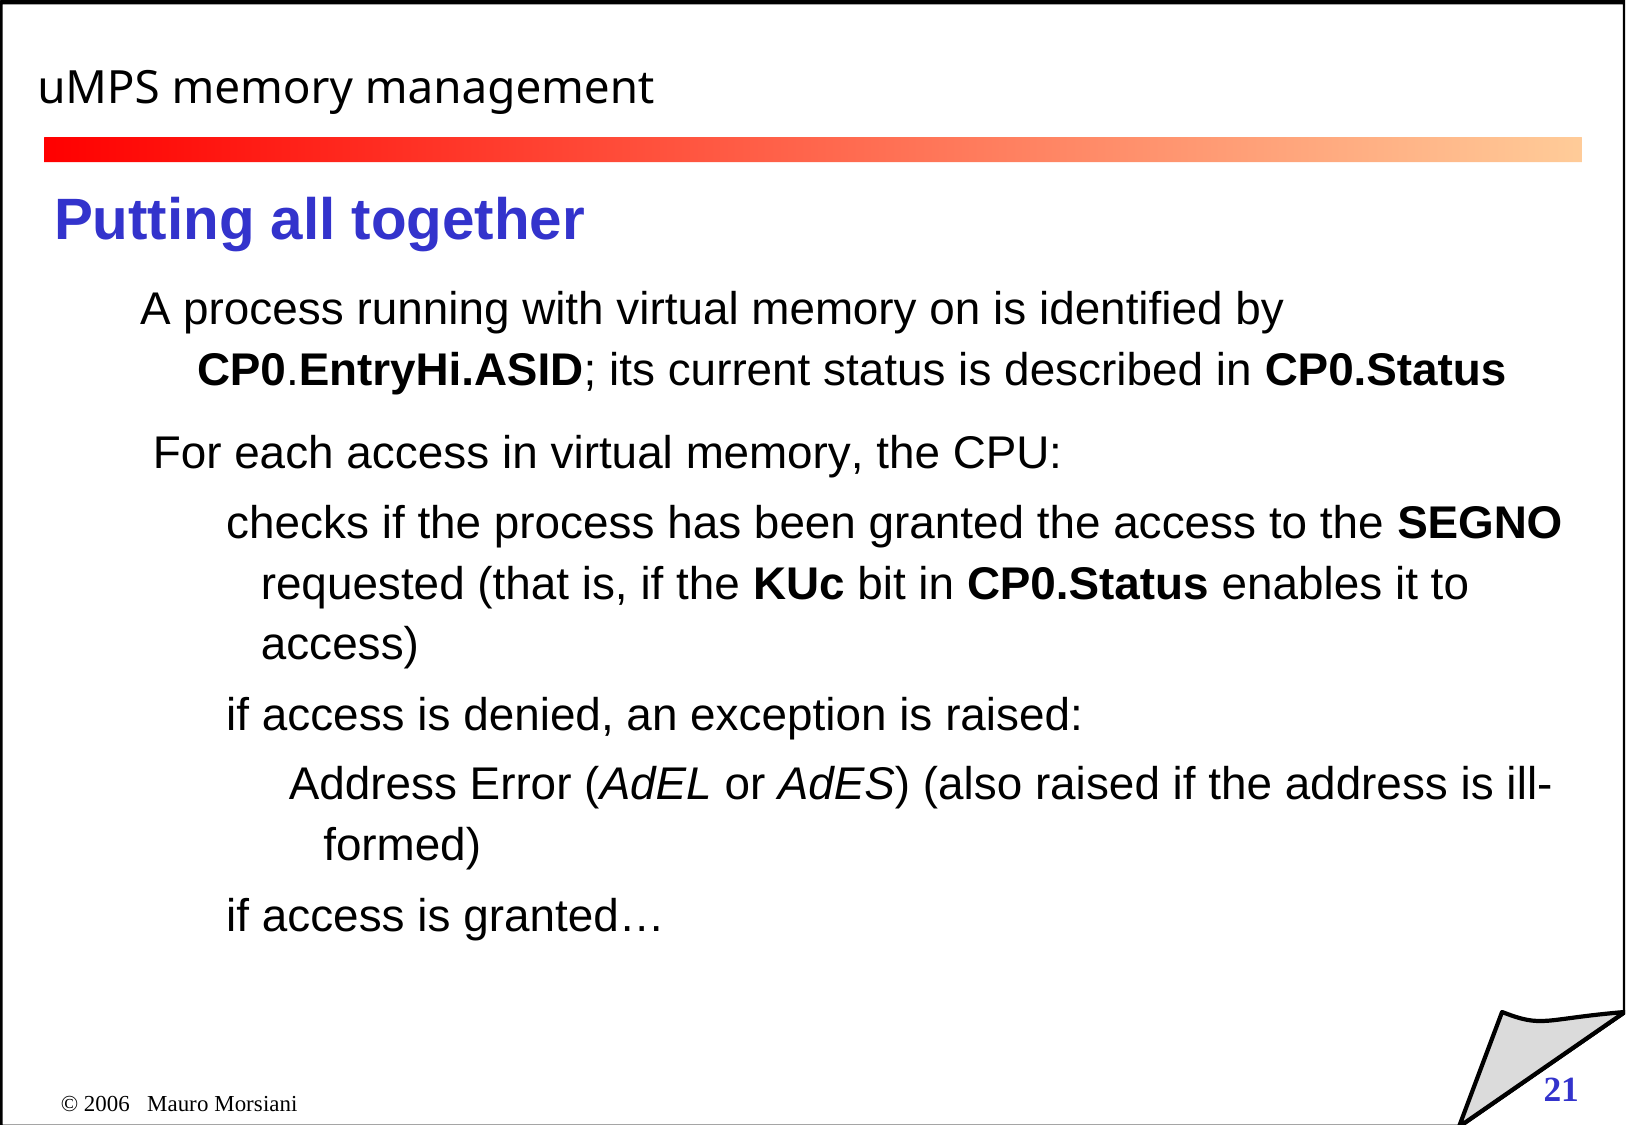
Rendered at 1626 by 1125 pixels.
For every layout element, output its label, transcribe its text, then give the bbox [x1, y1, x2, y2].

title uMPS memory management [37, 44, 1588, 131]
list Putting all together A process running with virtual memory on is identified by CP0.EntryHi.ASID; its current status is described in CP0.Status For each access in virtual memory, the CPU: checks if the process has been granted the access to the SEGNO requested (that is, if the KUc bit in CP0.Status enables it to access) if access is denied, an exception is raised: Address Error (AdEL or AdES) (also raised if the address is ill-formed) if access is granted… [54, 187, 1571, 1124]
